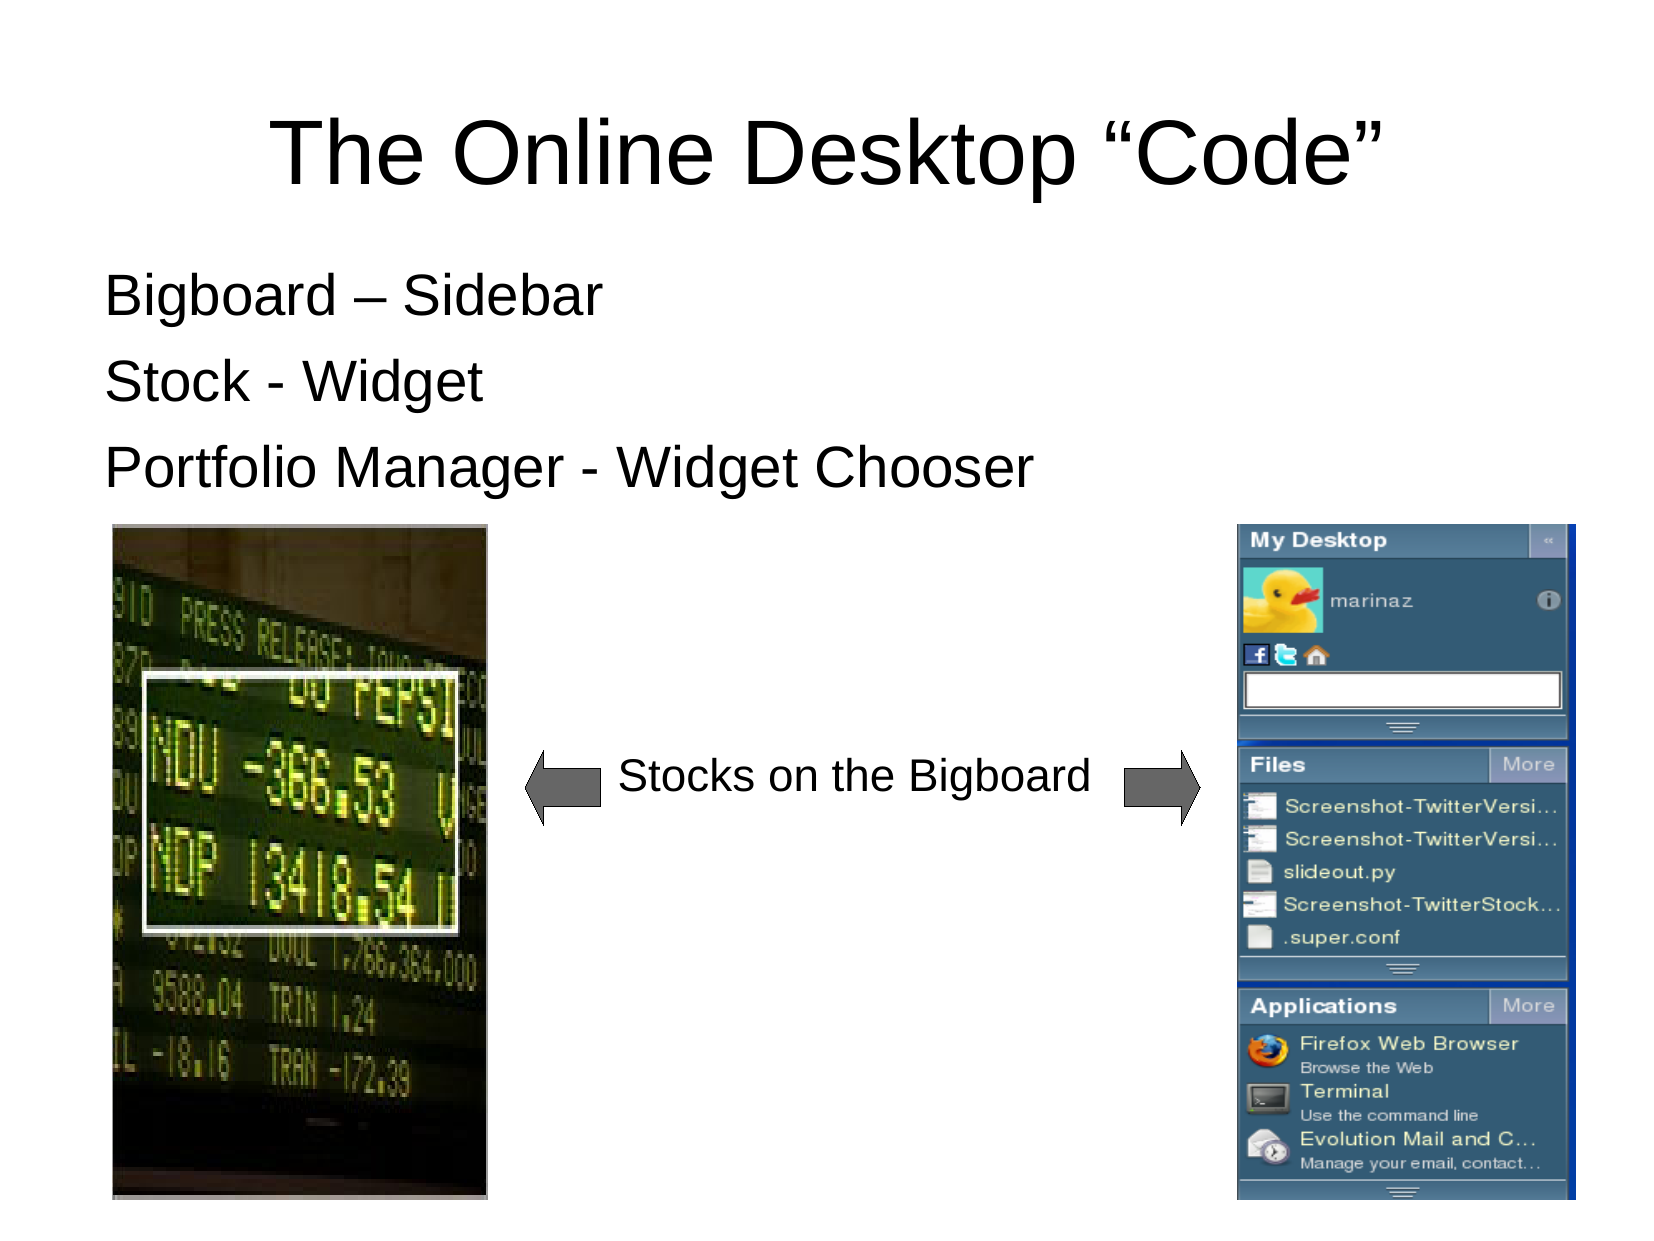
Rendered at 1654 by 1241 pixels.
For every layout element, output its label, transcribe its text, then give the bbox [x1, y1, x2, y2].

picture [112, 524, 488, 1201]
list Stocks on the Bigboard [600, 750, 1223, 901]
picture [1237, 524, 1576, 1201]
text_box [525, 750, 601, 826]
title The Online Desktop “Code” [82, 49, 1571, 257]
text_box [1124, 750, 1201, 826]
list Bigboard – Sidebar Stock - Widget Portfolio Manager - Widget Chooser [86, 262, 1576, 610]
